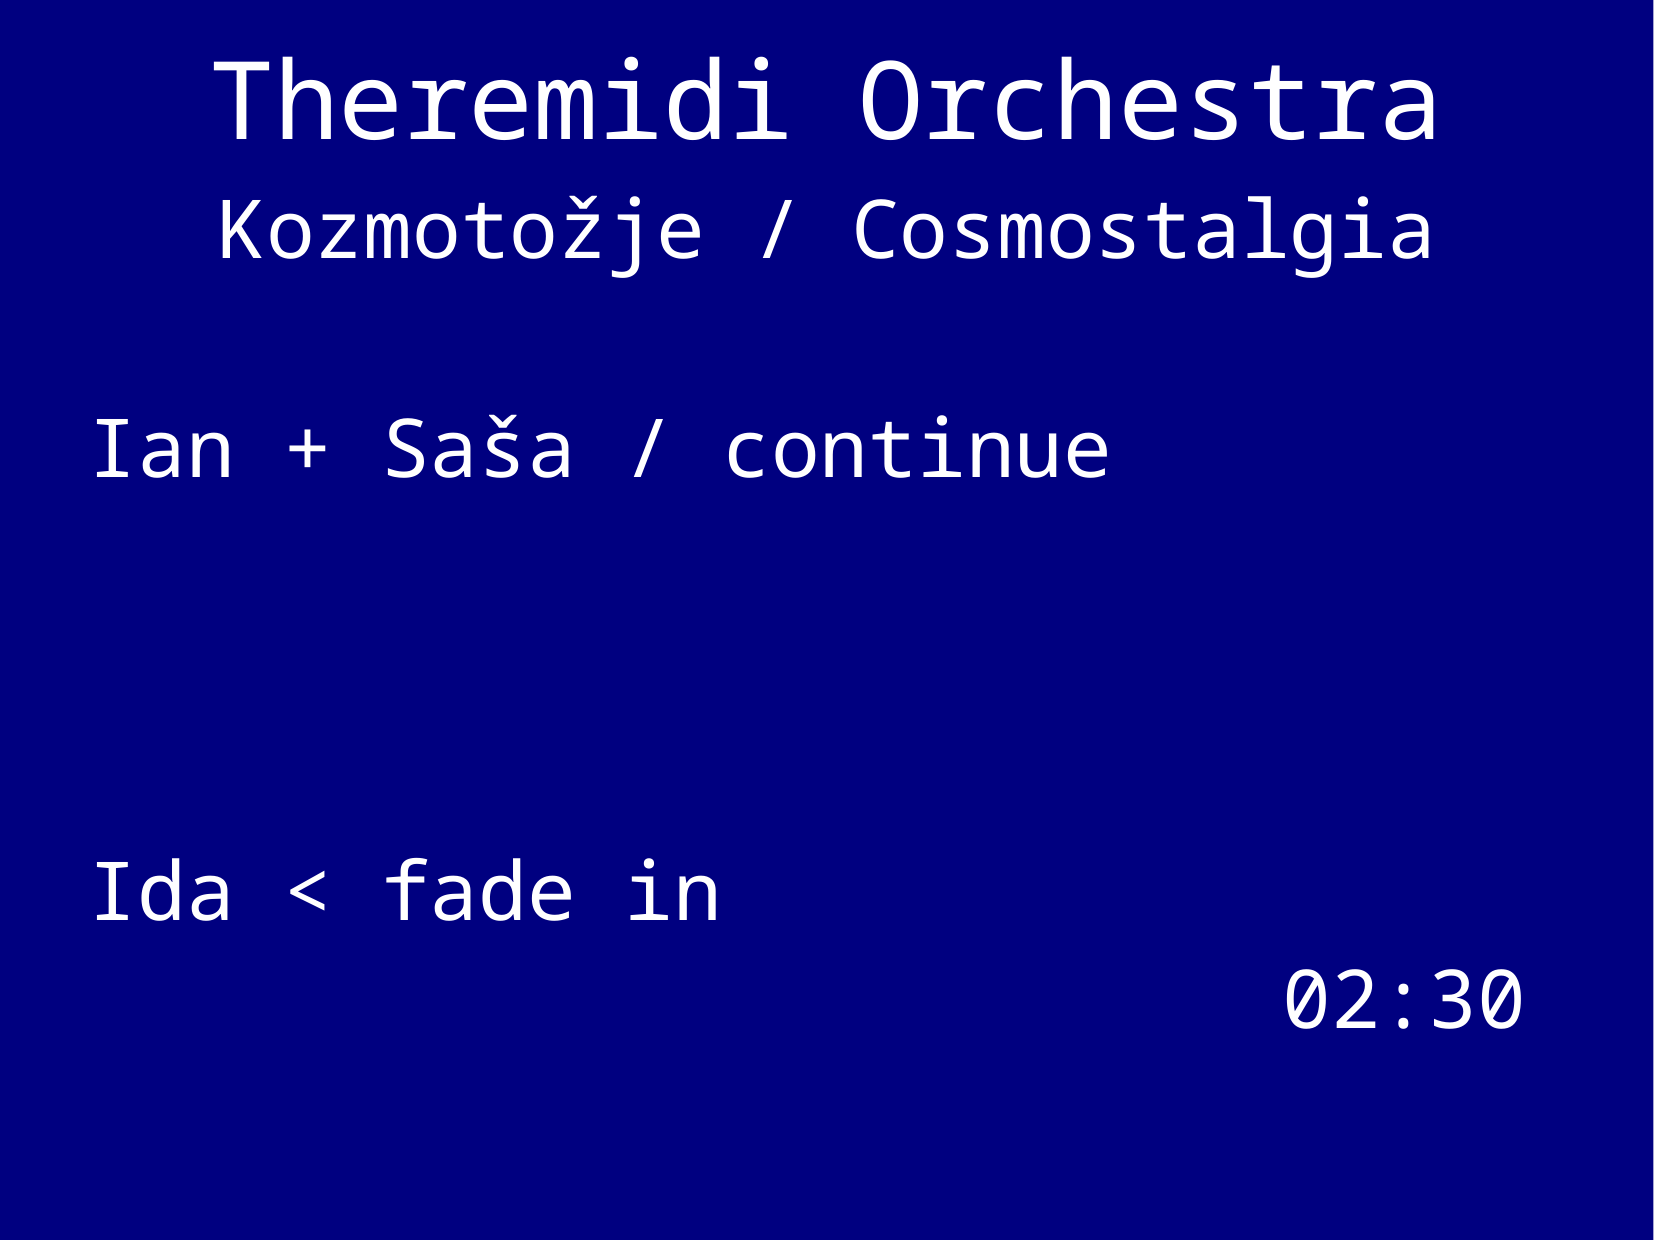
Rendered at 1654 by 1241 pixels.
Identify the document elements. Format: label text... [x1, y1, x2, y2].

subtitle Ian + Saša / continue Ida < fade in [88, 272, 1566, 1063]
title Theremidi Orchestra Kozmotožje / Cosmostalgia [82, 49, 1571, 257]
text_box 02:30 [1282, 900, 1620, 1096]
